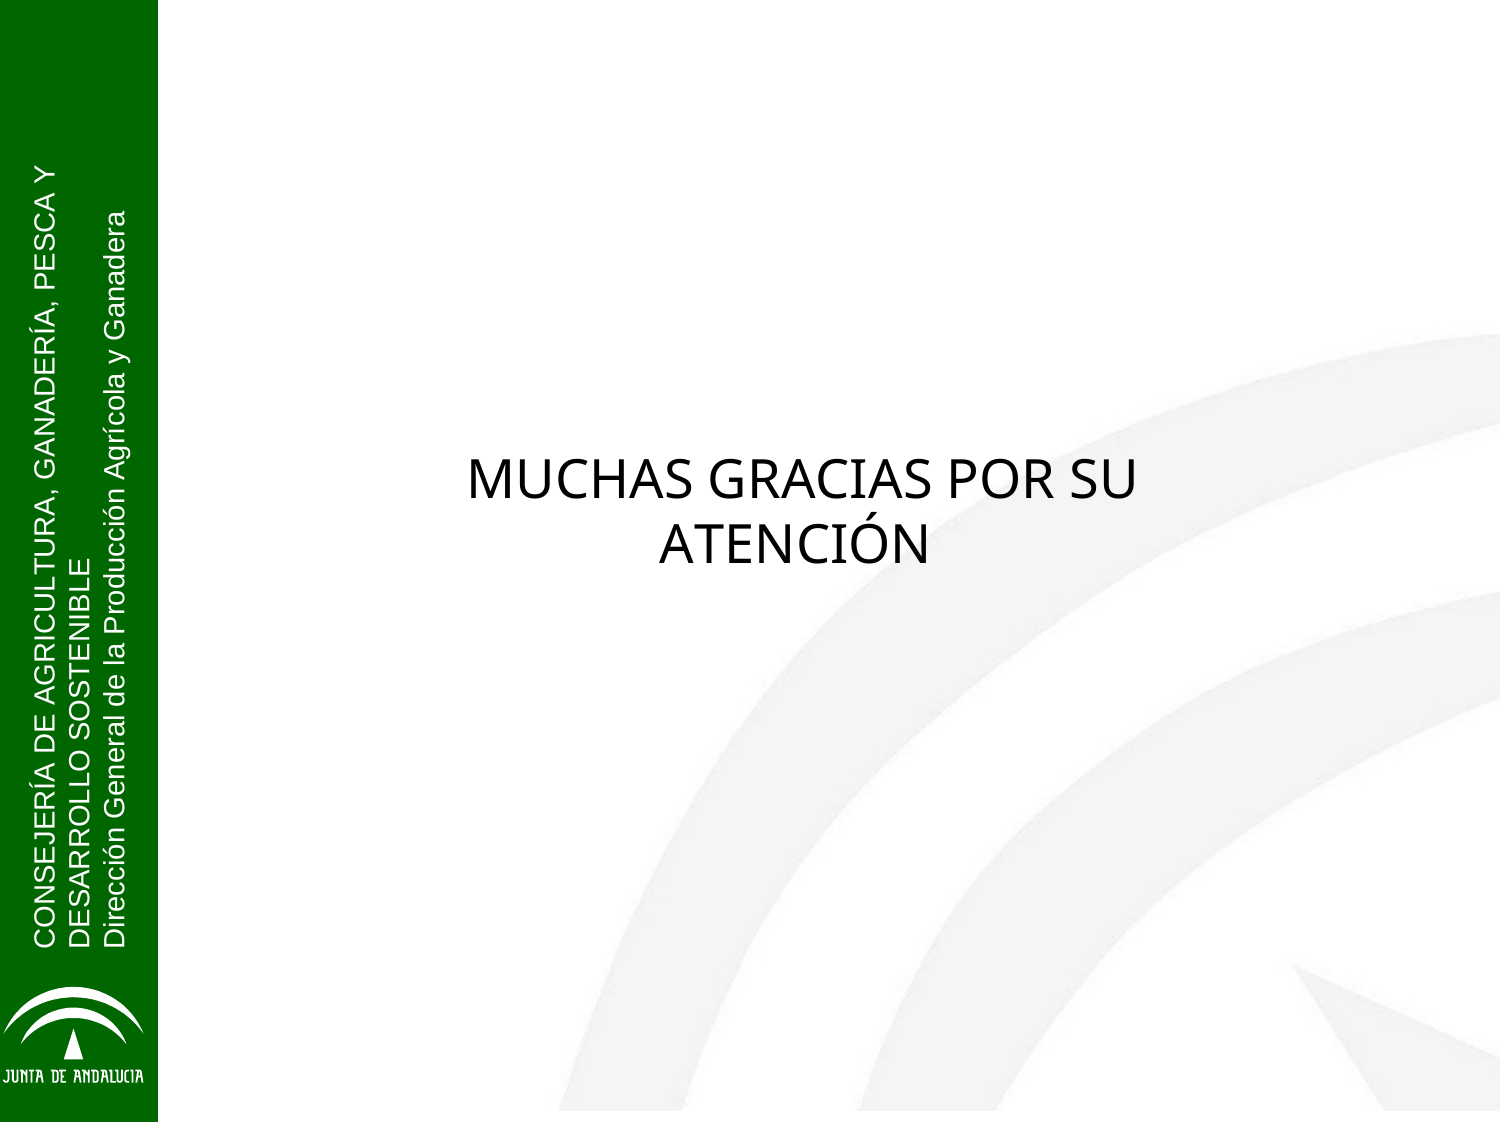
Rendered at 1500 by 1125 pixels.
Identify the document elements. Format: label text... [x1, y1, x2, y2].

text_box MUCHAS GRACIAS POR SU ATENCIÓN [342, 436, 1264, 583]
picture [425, 186, 1500, 1111]
